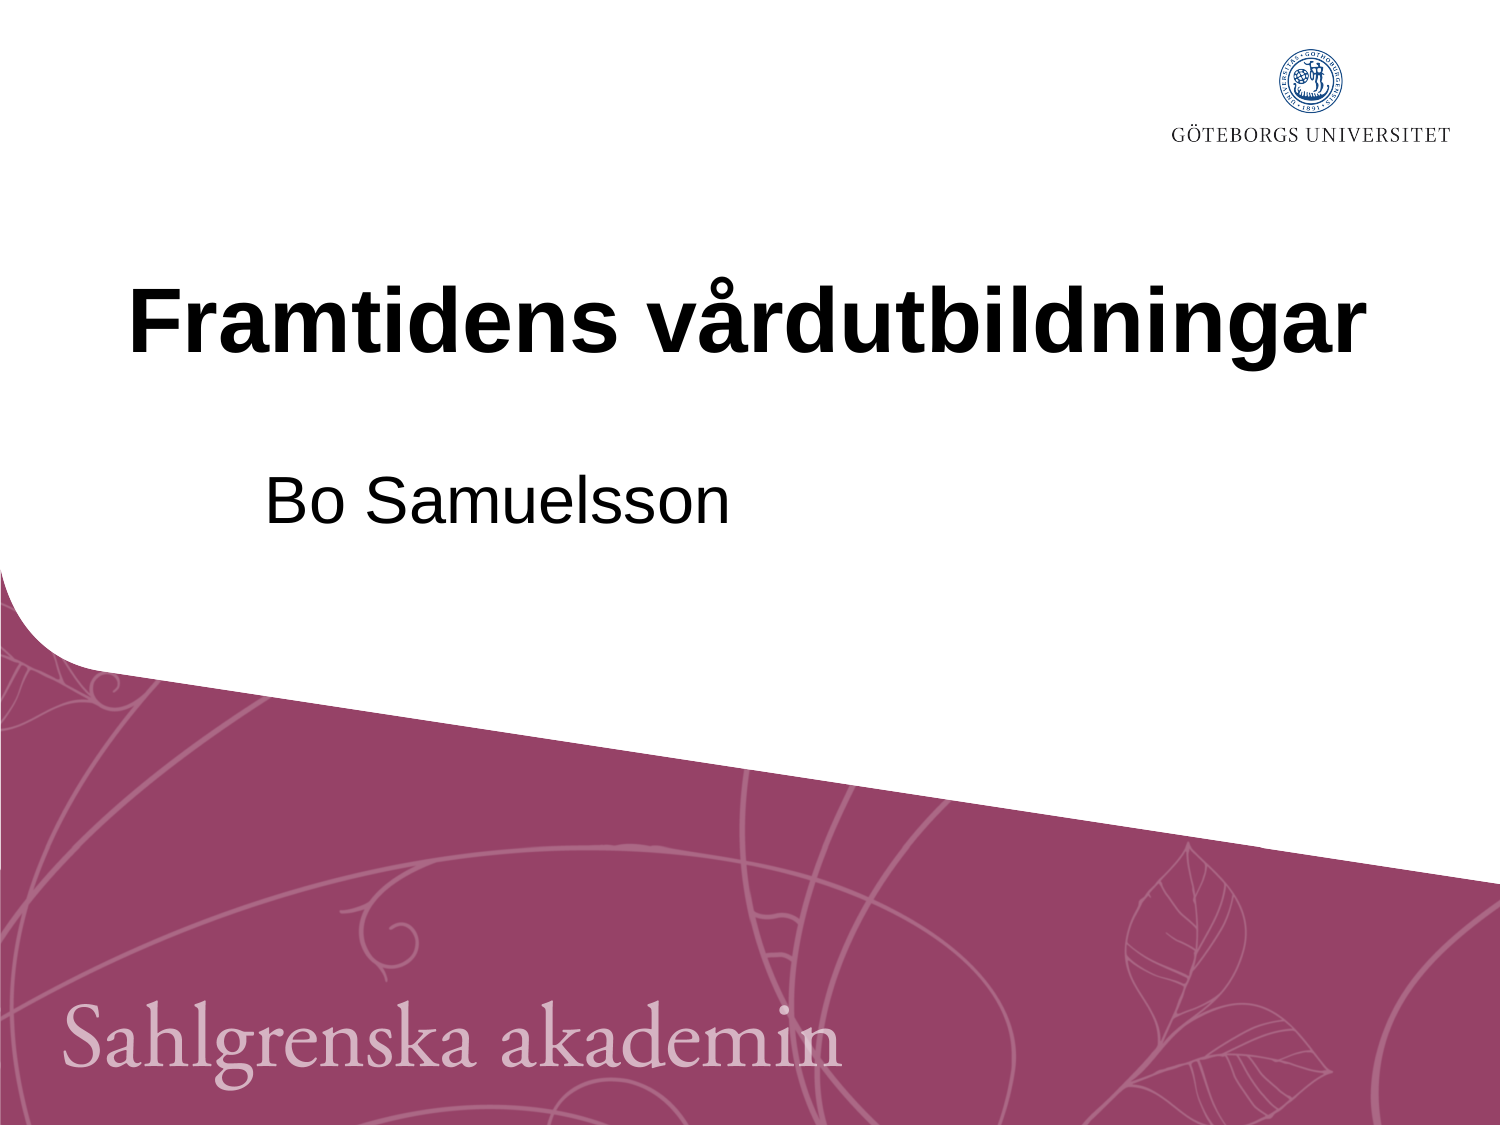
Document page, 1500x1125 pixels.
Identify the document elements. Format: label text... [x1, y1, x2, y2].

title Framtidens vårdutbildningar [112, 275, 1450, 386]
list Bo Samuelsson [249, 450, 1313, 569]
picture [0, 569, 1500, 1125]
picture [1172, 49, 1450, 142]
